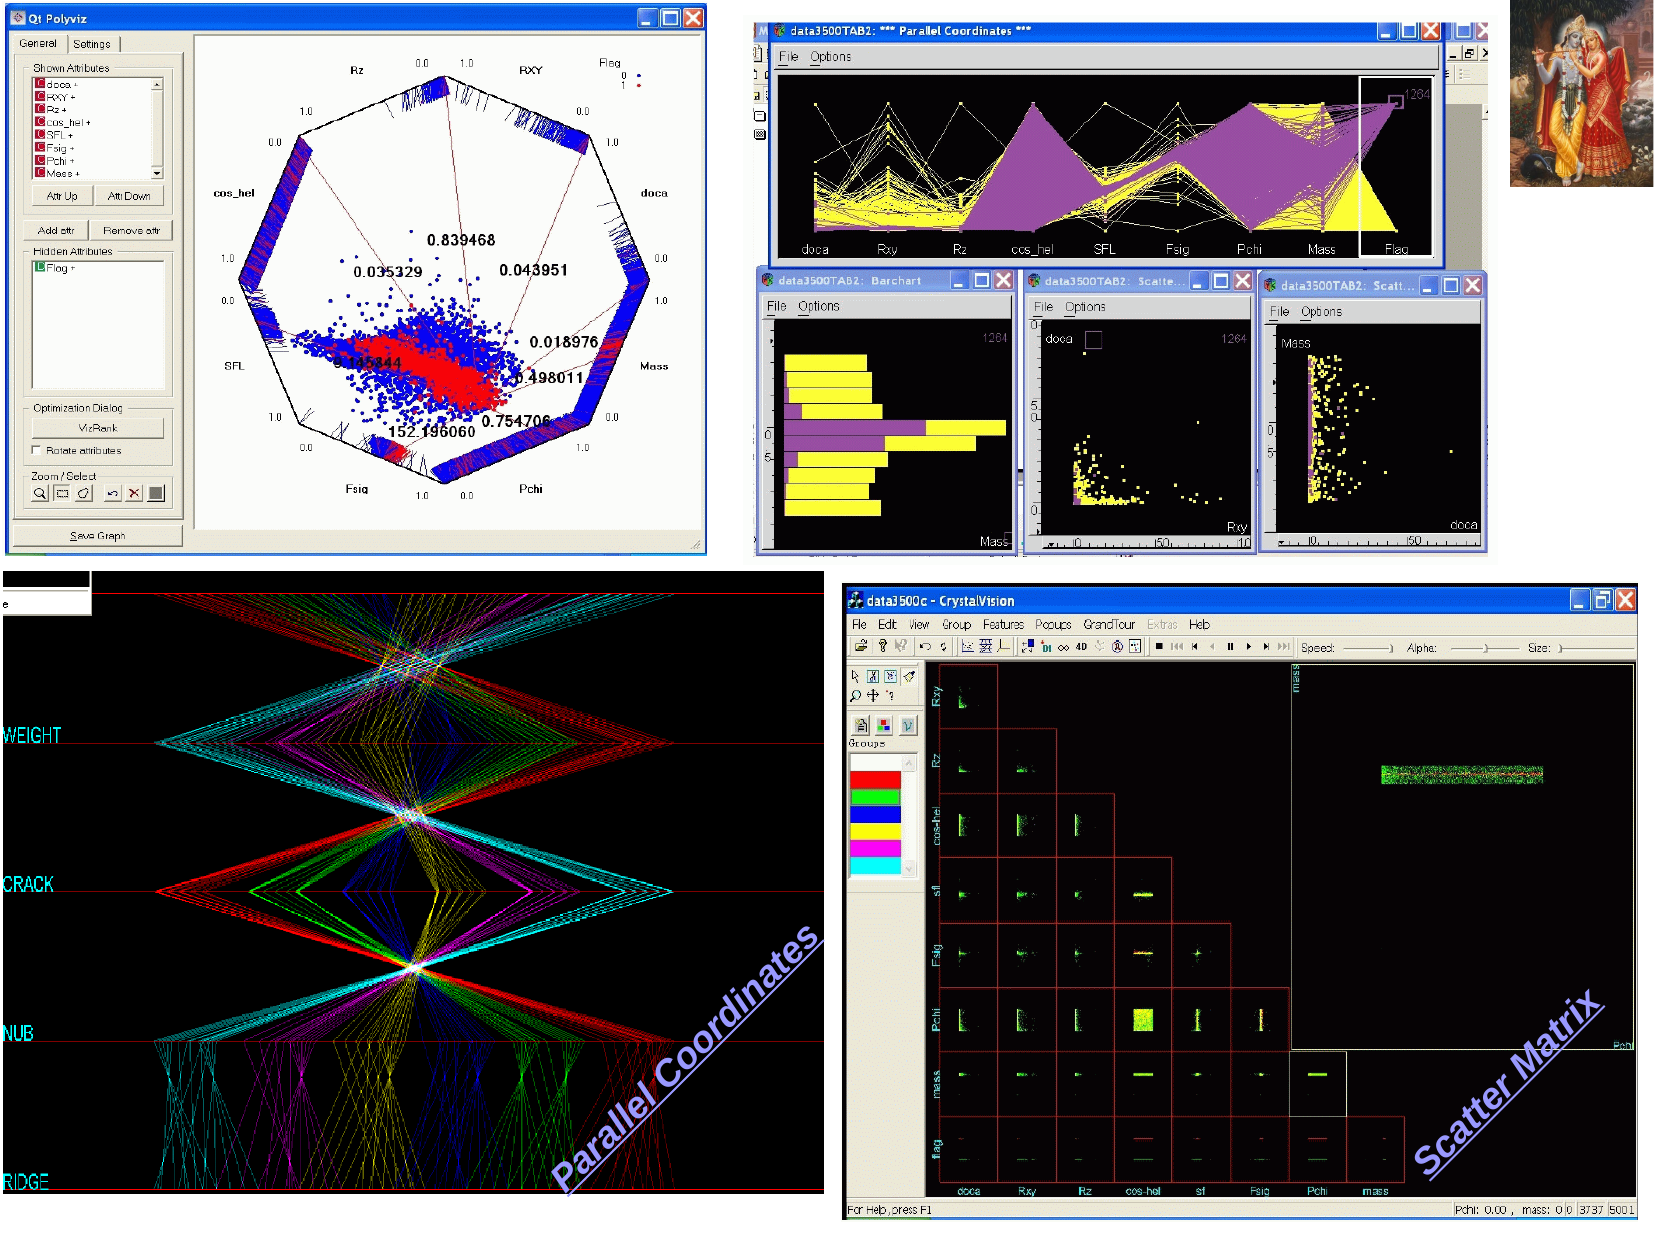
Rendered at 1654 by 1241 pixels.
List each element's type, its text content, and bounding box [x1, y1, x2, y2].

picture [589, 959, 824, 1194]
picture [841, 581, 1638, 1222]
picture [3, 571, 824, 1194]
picture [2, 1, 708, 556]
text_box Parallel Coordinates [525, 877, 864, 1216]
text_box Scatter Matrix [1387, 893, 1654, 1200]
picture [743, 15, 1498, 565]
picture [1510, 0, 1654, 187]
